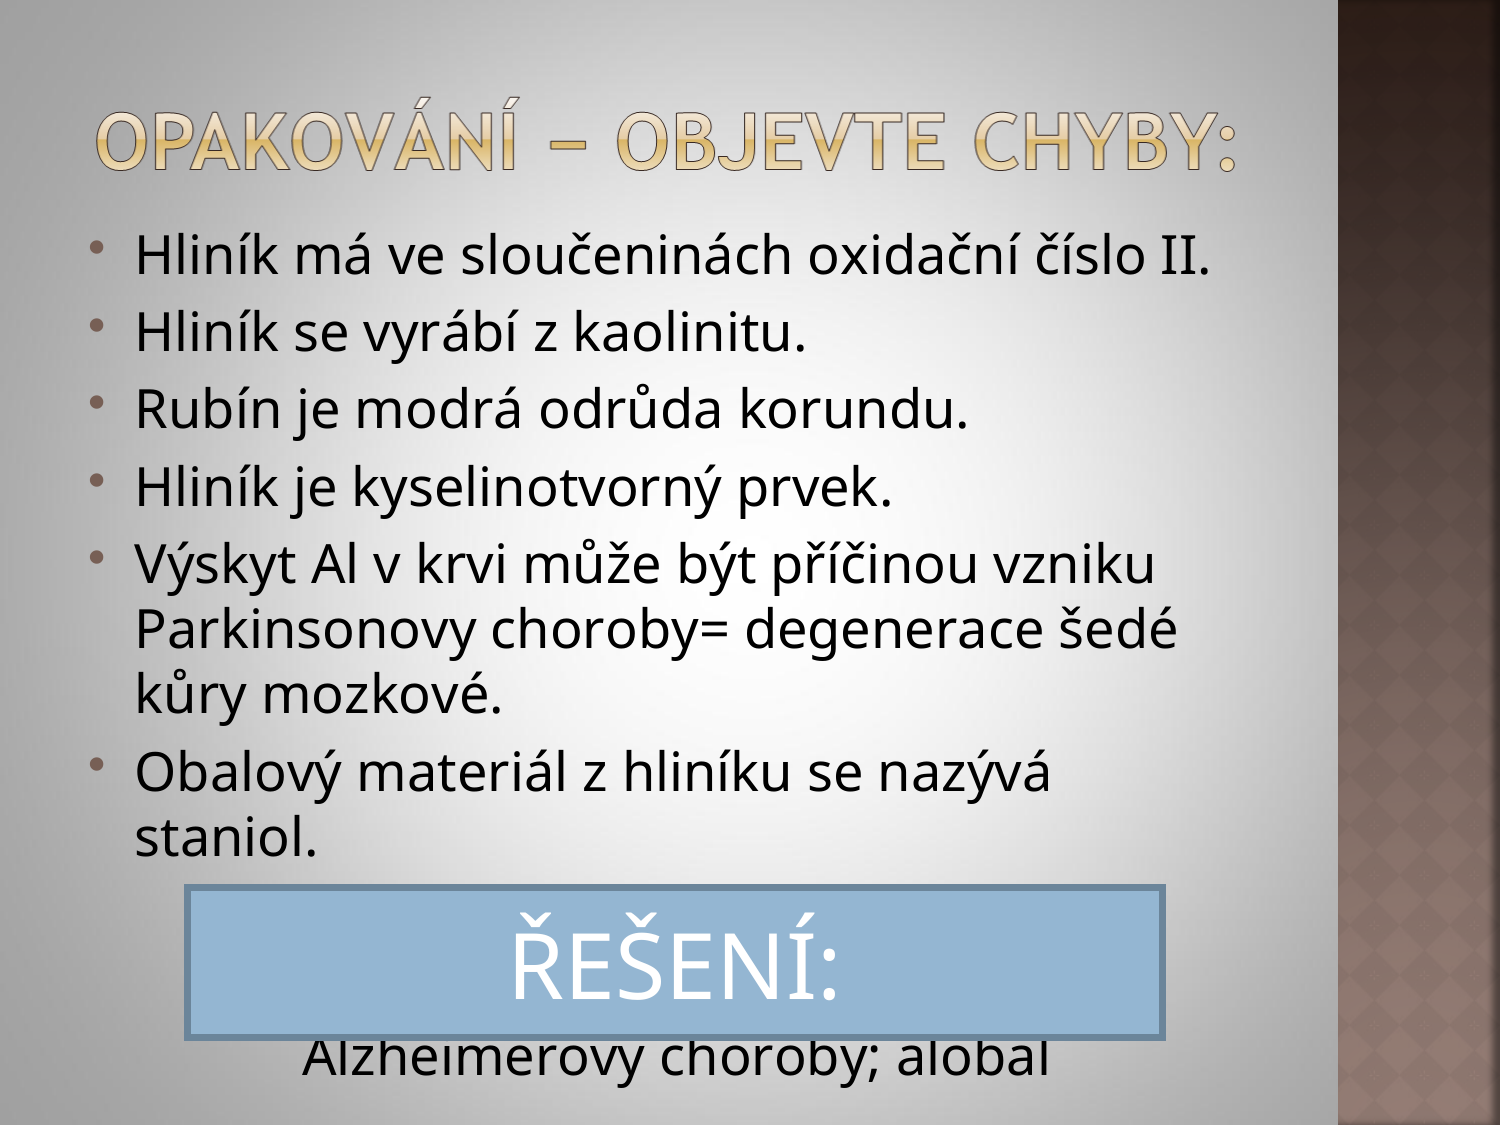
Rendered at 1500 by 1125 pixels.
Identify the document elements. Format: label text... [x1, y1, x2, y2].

text_box [46, 53, 1291, 236]
text_box ŘEŠENÍ: [187, 887, 1163, 1038]
list Hliník má ve sloučeninách oxidační číslo II. Hliník se vyrábí z kaolinitu. Rubín je modrá odrůda korundu. Hliník je kyselinotvorný prvek. Výskyt Al v krvi může být příčinou vzniku Parkinsonovy choroby= degenerace šedé kůry mozkové. Obalový materiál z hliníku se nazývá staniol. III; bauxitu; červená; amfoterní; Alzheimerovy choroby; alobal [75, 212, 1263, 1060]
picture [0, 0, 1500, 1125]
